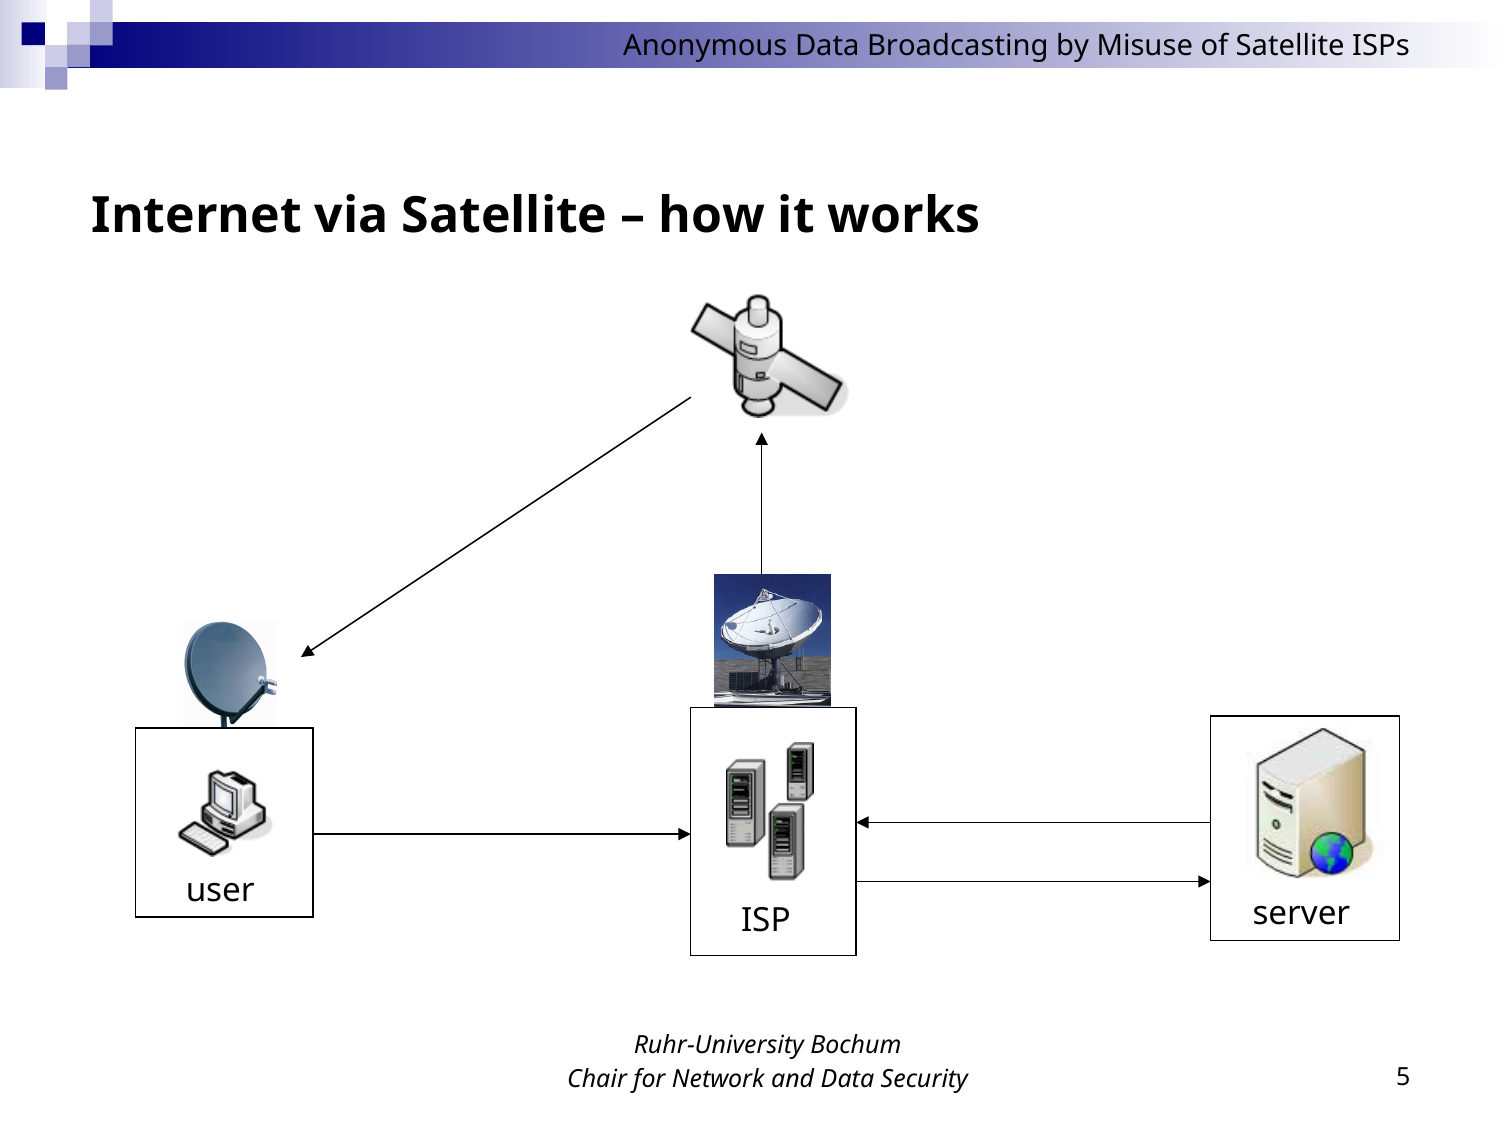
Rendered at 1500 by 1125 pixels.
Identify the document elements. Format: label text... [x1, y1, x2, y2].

title Anonymous Data Broadcasting by Misuse of Satellite ISPs [608, 18, 1471, 70]
picture [726, 742, 814, 887]
text_box user [171, 858, 270, 919]
picture [171, 767, 278, 858]
text_box Internet via Satellite – how it works [76, 171, 1424, 256]
picture [714, 574, 831, 707]
picture [690, 290, 849, 418]
text_box Ruhr-University Bochum Chair for Network and Data Security [552, 1018, 984, 1103]
text_box ISP [726, 888, 806, 949]
picture [183, 621, 277, 727]
text_box server [1237, 881, 1366, 943]
picture [1234, 727, 1388, 886]
